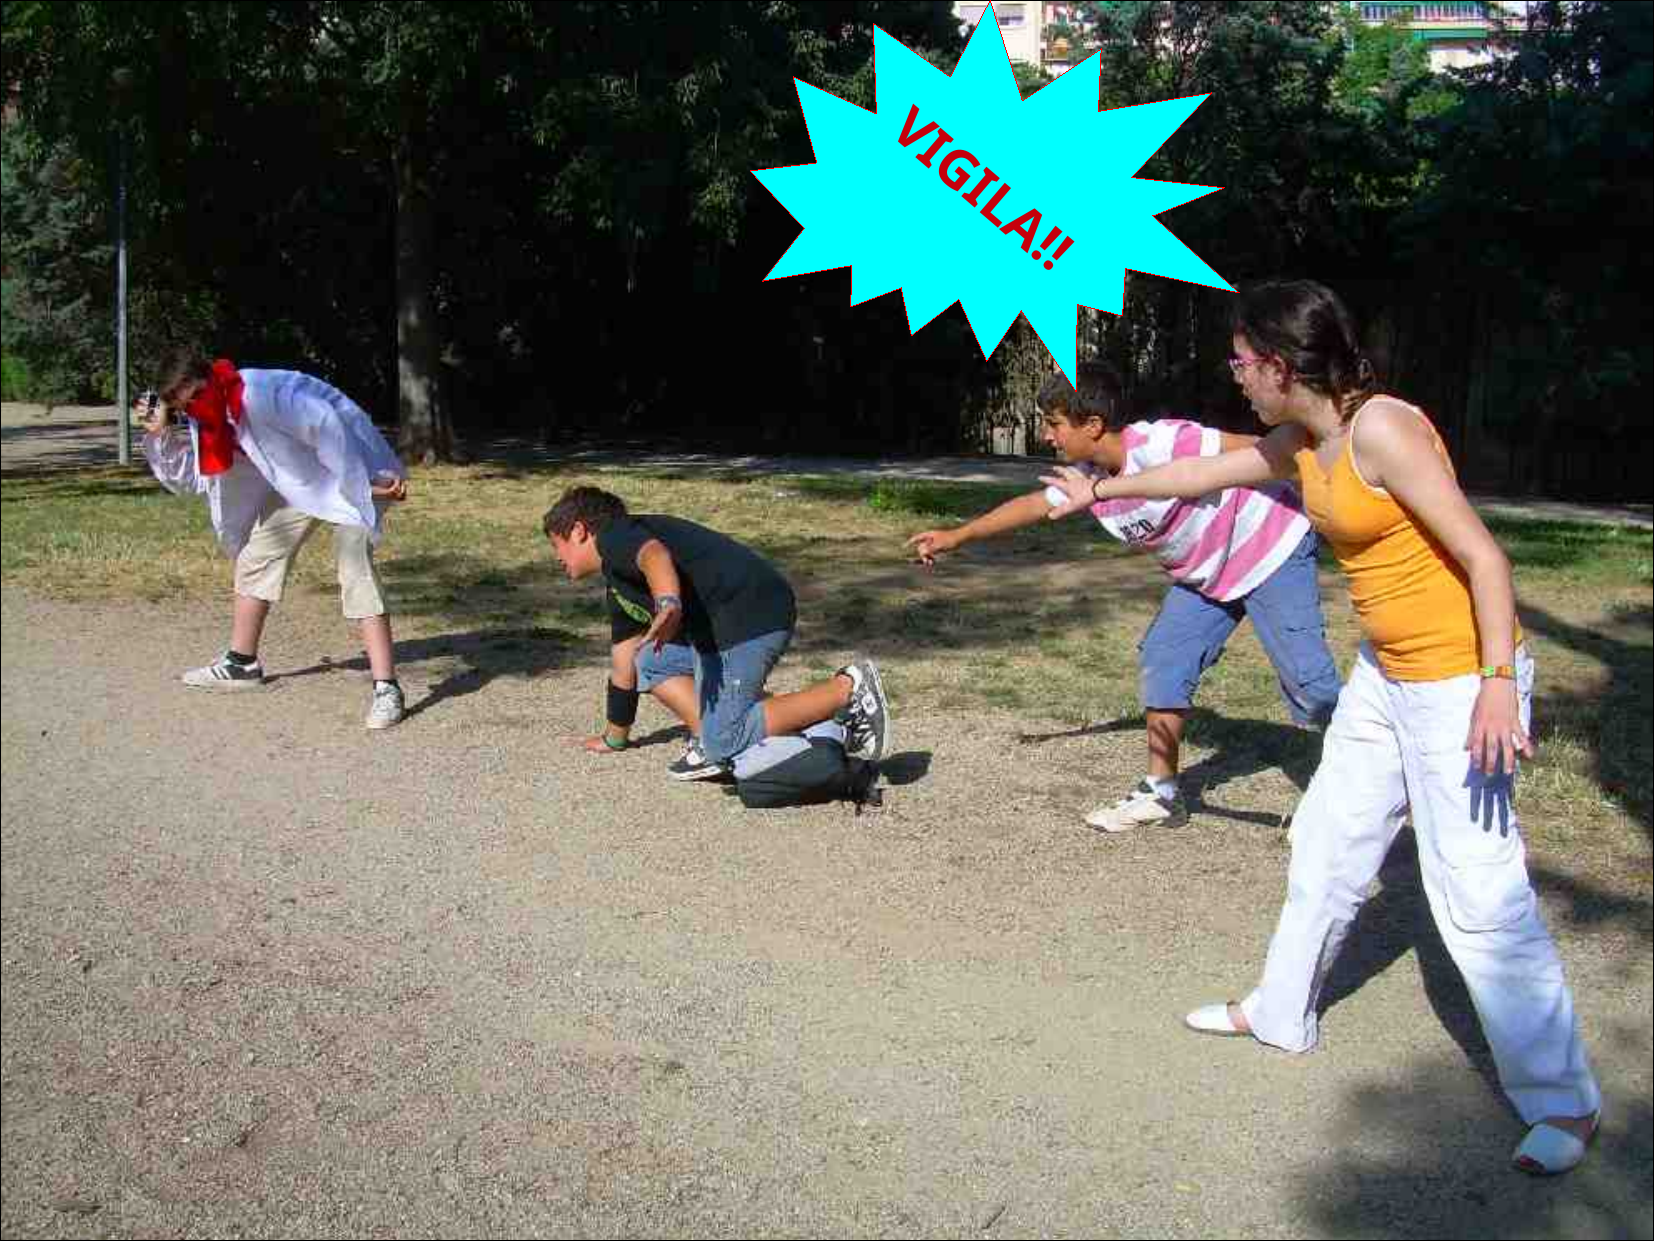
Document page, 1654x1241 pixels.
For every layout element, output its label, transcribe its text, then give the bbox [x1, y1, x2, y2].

text_box VIGILA!! [750, 0, 1240, 392]
picture [0, 0, 1654, 1241]
